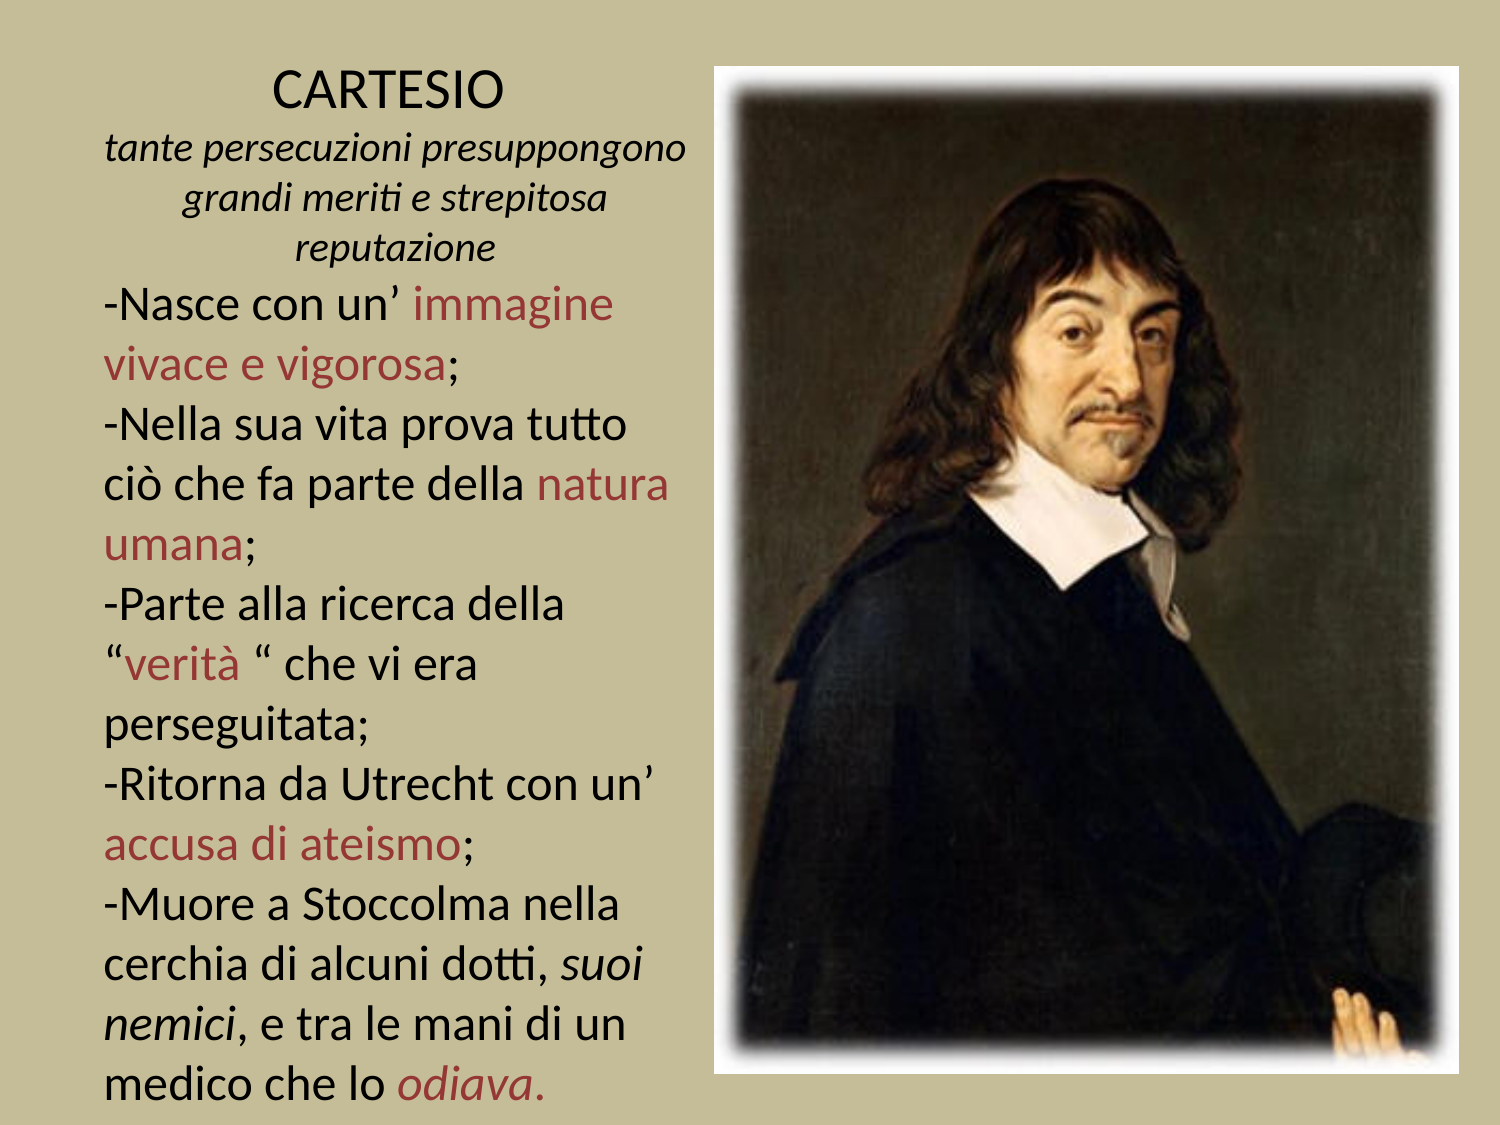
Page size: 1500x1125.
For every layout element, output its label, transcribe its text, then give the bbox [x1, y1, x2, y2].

text_box CARTESIO tante persecuzioni presuppongono grandi meriti e strepitosa reputazione -Nasce con un’ immagine vivace e vigorosa; -Nella sua vita prova tutto ciò che fa parte della natura umana; -Parte alla ricerca della “verità “ che vi era perseguitata; -Ritorna da Utrecht con un’ accusa di ateismo; -Muore a Stoccolma nella cerchia di alcuni dotti, suoi nemici, e tra le mani di un medico che lo odiava. [88, 42, 703, 1125]
picture [714, 66, 1459, 1074]
